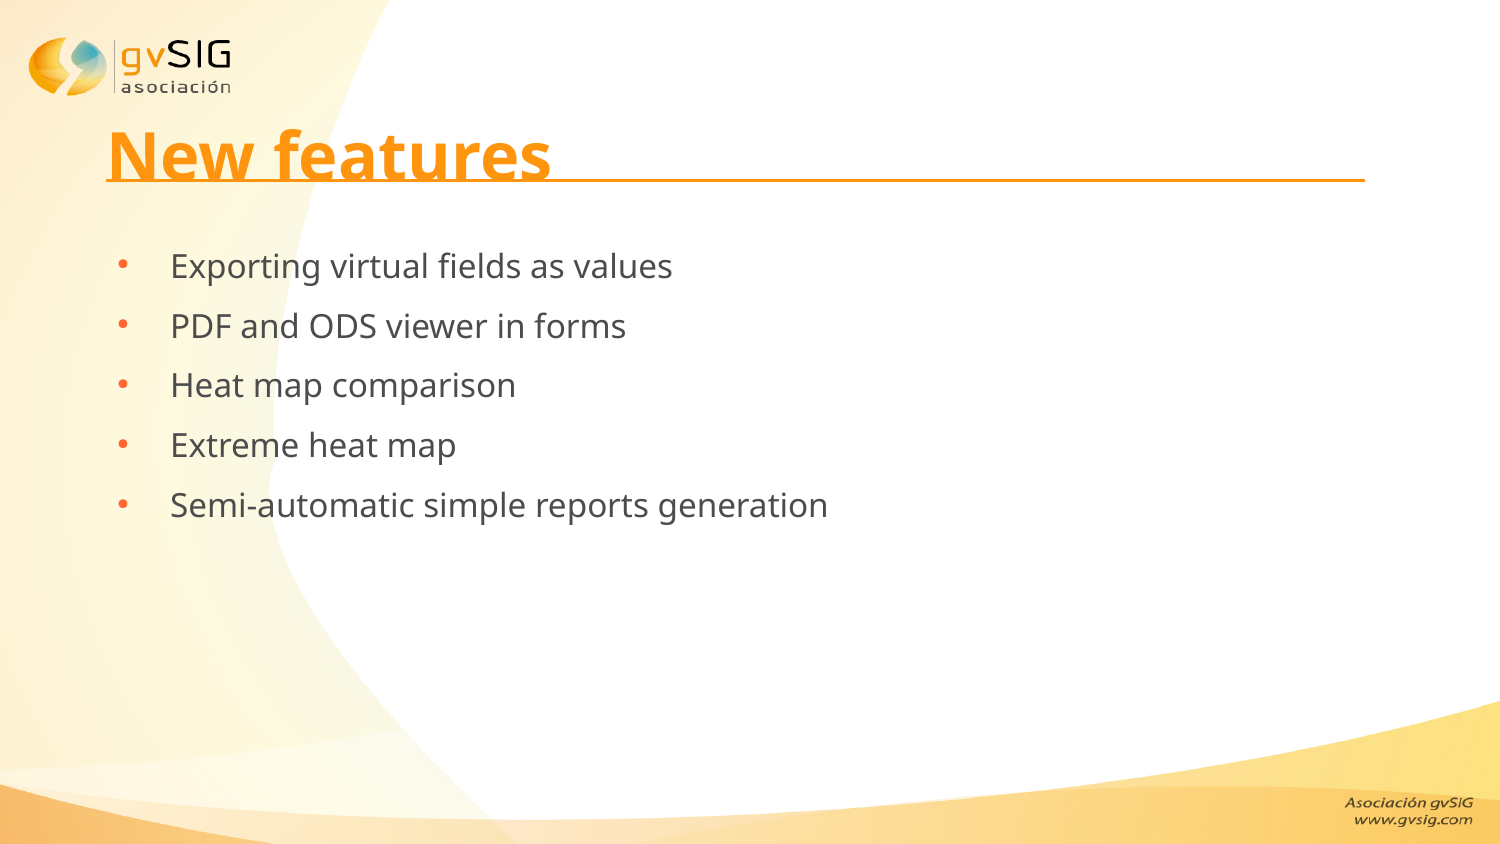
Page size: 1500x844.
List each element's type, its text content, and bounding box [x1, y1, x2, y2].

list Exporting virtual fields as values PDF and ODS viewer in forms Heat map comparison Extreme heat map Semi-automatic simple reports generation [99, 165, 1371, 770]
picture [0, 0, 1500, 844]
title New features [106, 115, 1457, 193]
